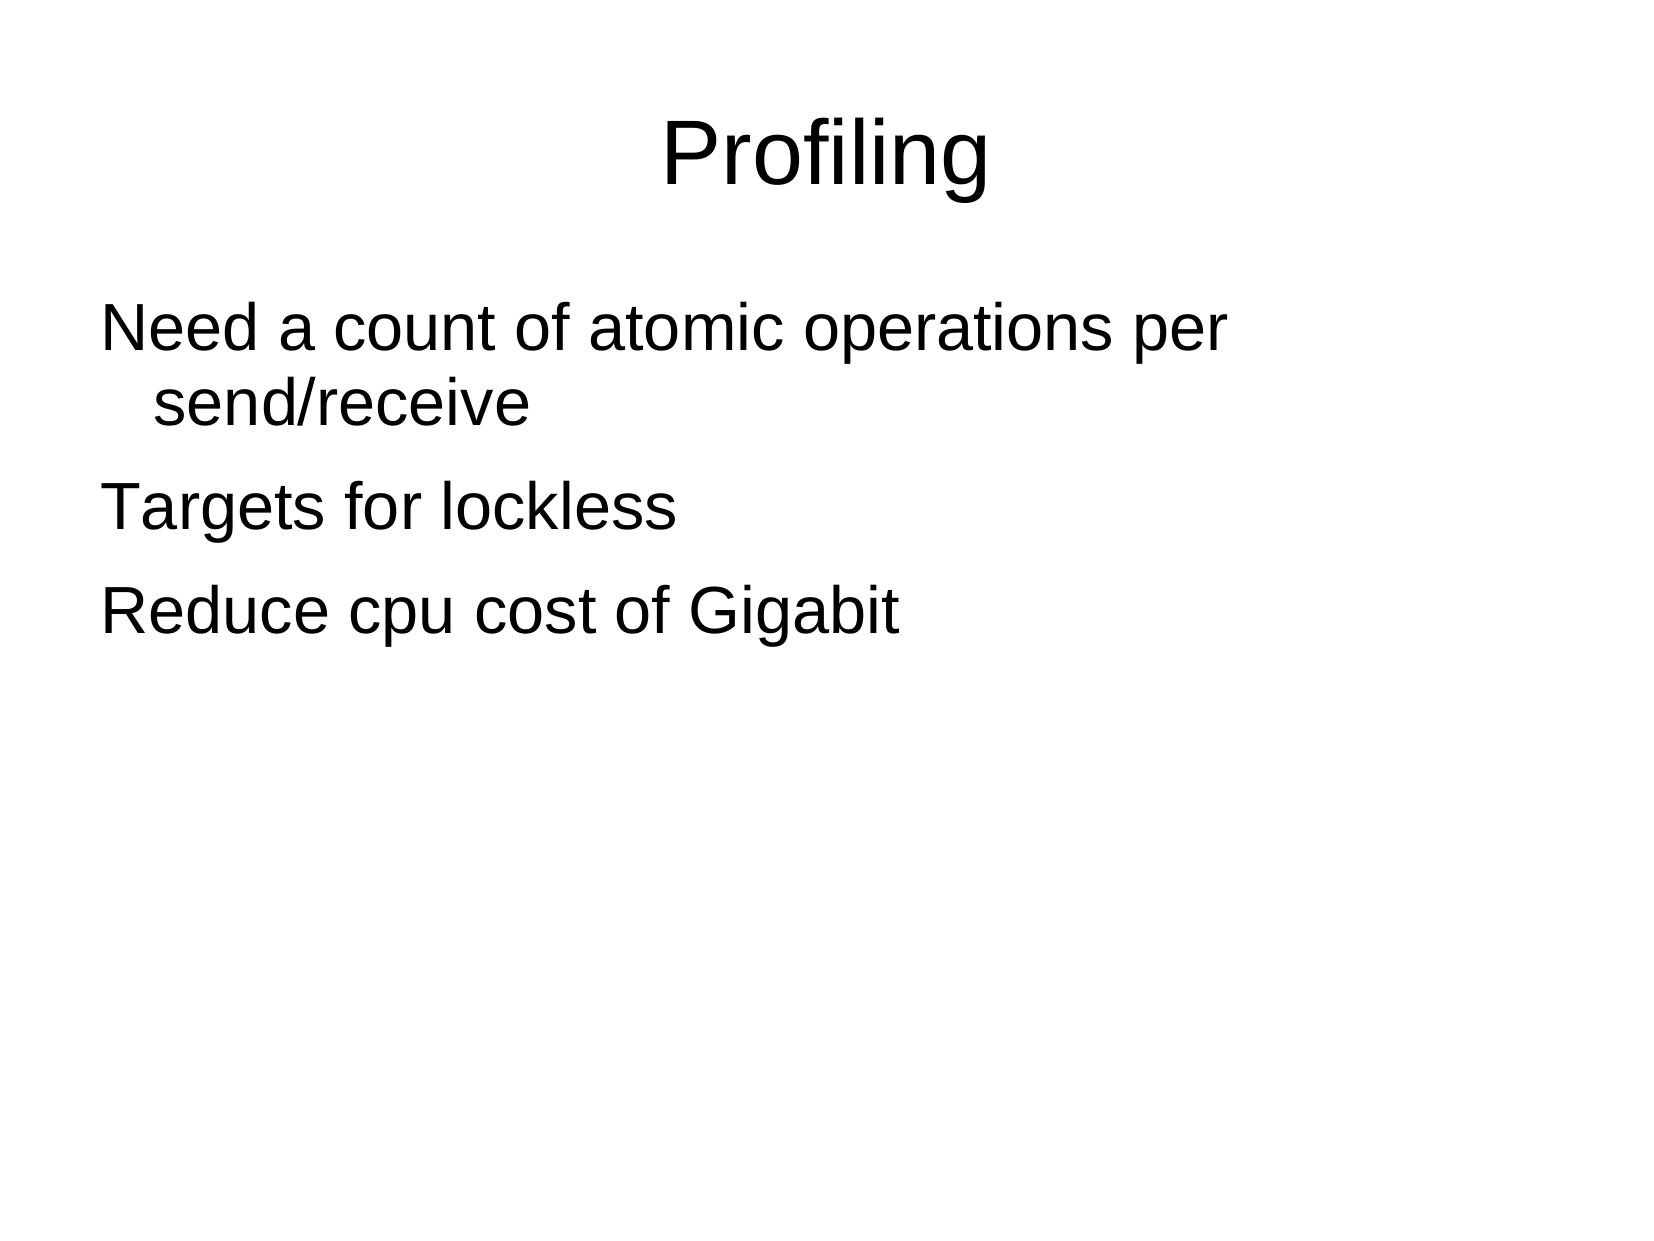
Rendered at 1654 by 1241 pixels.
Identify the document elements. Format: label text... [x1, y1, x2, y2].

title Profiling [82, 49, 1571, 257]
list Need a count of atomic operations per send/receive Targets for lockless Reduce cpu cost of Gigabit [82, 290, 1571, 1109]
